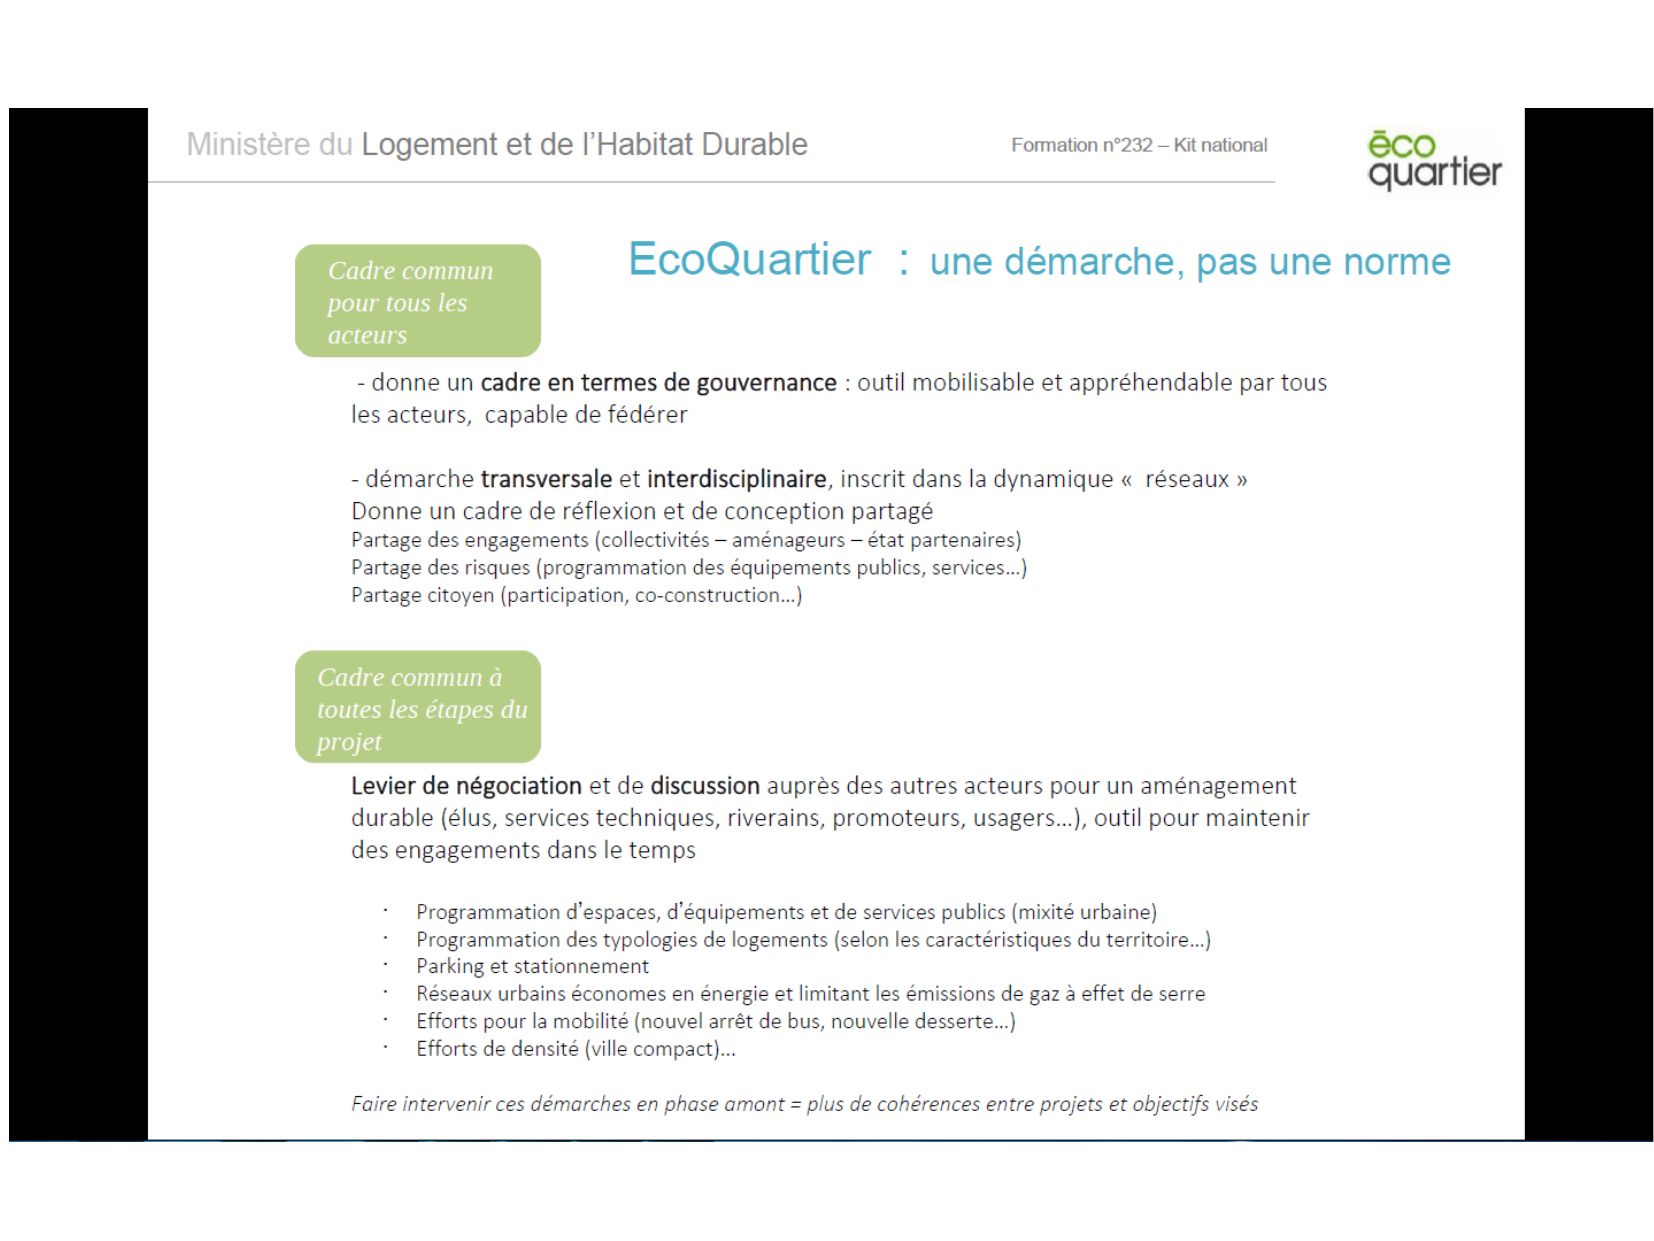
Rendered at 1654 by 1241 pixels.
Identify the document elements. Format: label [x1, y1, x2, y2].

picture [9, 108, 1654, 1142]
